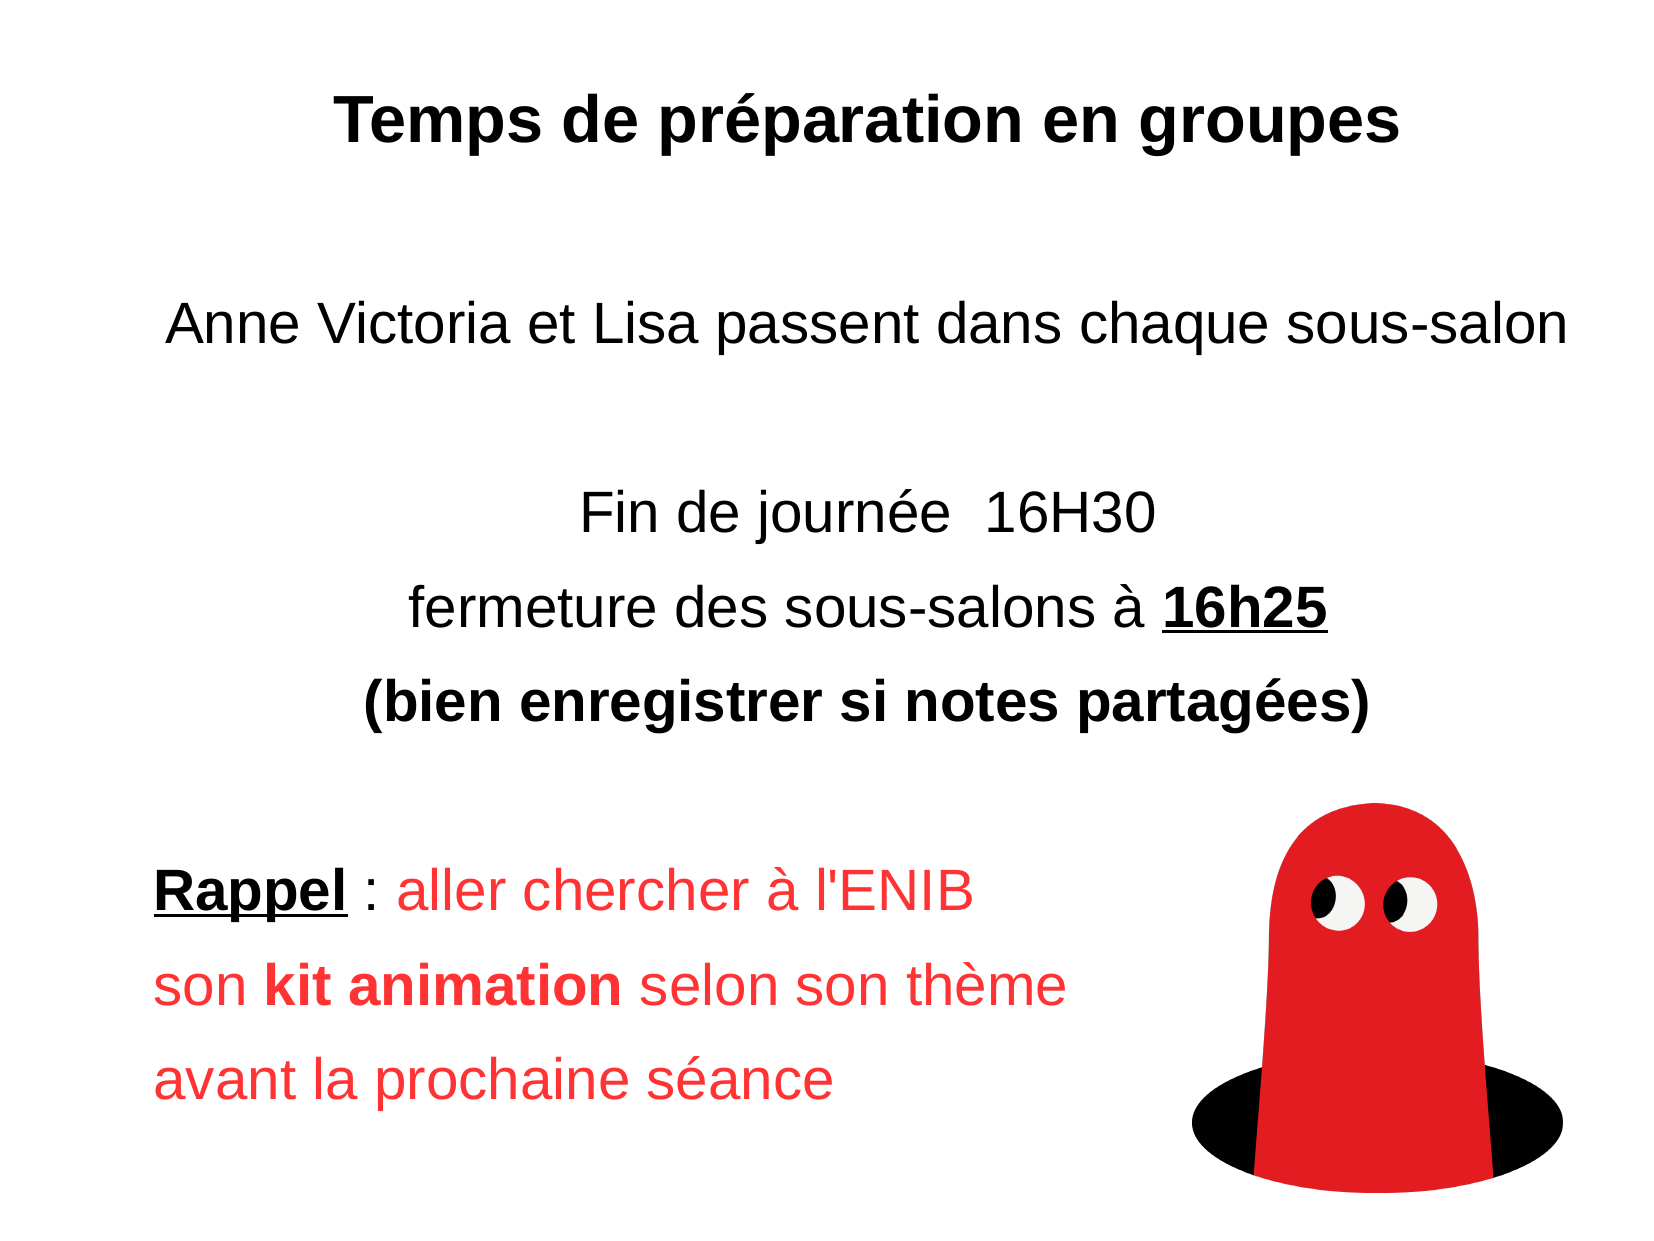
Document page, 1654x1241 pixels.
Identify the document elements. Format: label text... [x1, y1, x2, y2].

list Temps de préparation en groupes Anne Victoria et Lisa passent dans chaque sous-salon Fin de journée 16H30 fermeture des sous-salons à 16h25 (bien enregistrer si notes partagées) Rappel : aller chercher à l'ENIB son kit animation selon son thème avant la prochaine séance [82, 82, 1583, 1112]
picture [1192, 803, 1563, 1193]
